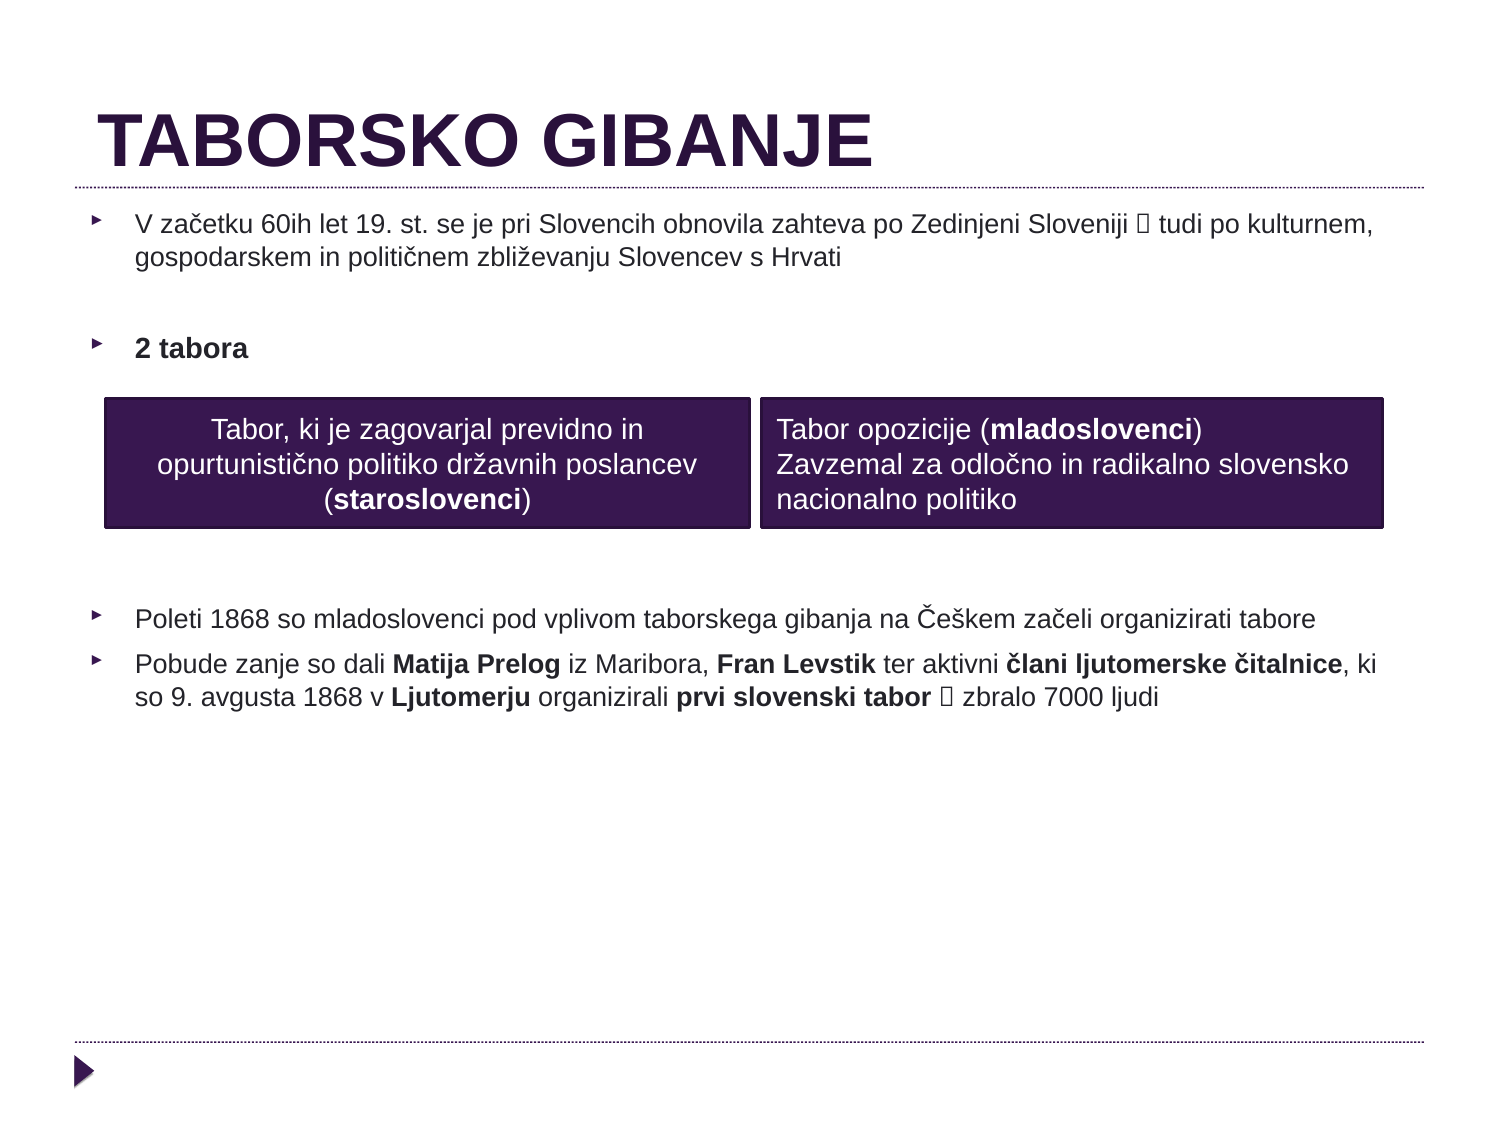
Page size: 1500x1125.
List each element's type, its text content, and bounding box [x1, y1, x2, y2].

text_box Tabor, ki je zagovarjal previdno in opurtunistično politiko državnih poslancev (staroslovenci) [105, 398, 750, 528]
text_box Tabor opozicije (mladoslovenci) Zavzemal za odločno in radikalno slovensko nacionalno politiko [761, 398, 1383, 528]
title TABORSKO GIBANJE [82, 70, 1425, 190]
list V začetku 60ih let 19. st. se je pri Slovencih obnovila zahteva po Zedinjeni Sloveniji  tudi po kulturnem, gospodarskem in političnem zbliževanju Slovencev s Hrvati 2 tabora Poleti 1868 so mladoslovenci pod vplivom taborskega gibanja na Češkem začeli organizirati tabore Pobude zanje so dali Matija Prelog iz Maribora, Fran Levstik ter aktivni člani ljutomerske čitalnice, ki so 9. avgusta 1868 v Ljutomerju organizirali prvi slovenski tabor  zbralo 7000 ljudi [75, 199, 1425, 1005]
